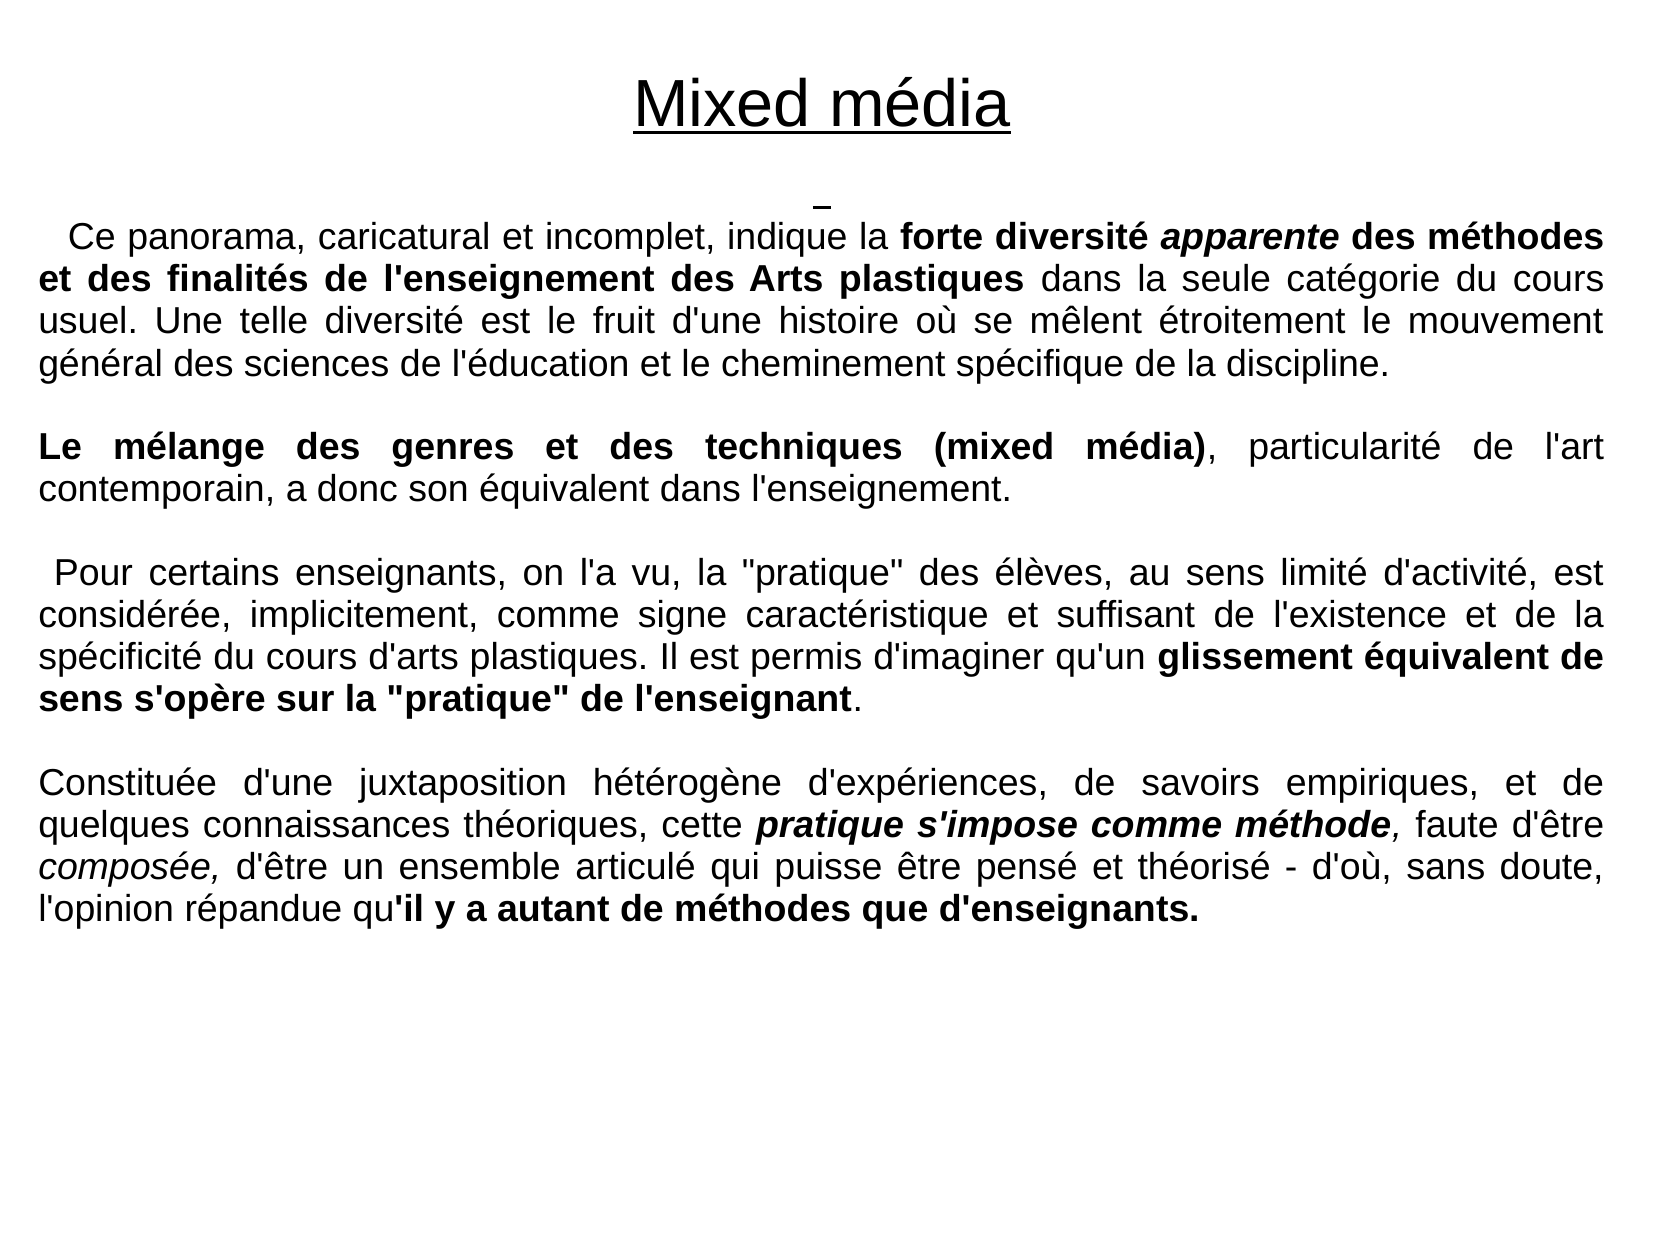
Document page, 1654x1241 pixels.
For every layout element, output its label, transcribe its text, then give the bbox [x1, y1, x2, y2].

text_box Mixed média Ce panorama, caricatural et incomplet, indique la forte diversité apparente des méthodes et des finalités de l'enseignement des Arts plastiques dans la seule catégorie du cours usuel. Une telle diversité est le fruit d'une histoire où se mêlent étroitement le mouvement général des sciences de l'éducation et le cheminement spécifique de la discipline. Le mélange des genres et des techniques (mixed média), particularité de l'art contemporain, a donc son équivalent dans l'enseignement. Pour certains enseignants, on l'a vu, la "pratique" des élèves, au sens limité d'activité, est considérée, implicitement, comme signe caractéristique et suffisant de l'existence et de la spécificité du cours d'arts plastiques. Il est permis d'imaginer qu'un glissement équivalent de sens s'opère sur la "pratique" de l'enseignant. Constituée d'une juxtaposition hétérogène d'expériences, de savoirs empiriques, et de quelques connaissances théoriques, cette pratique s'impose comme méthode, faute d'être composée, d'être un ensemble articulé qui puisse être pensé et théorisé - d'où, sans doute, l'opinion répandue qu'il y a autant de méthodes que d'enseignants. [23, 59, 1621, 1205]
